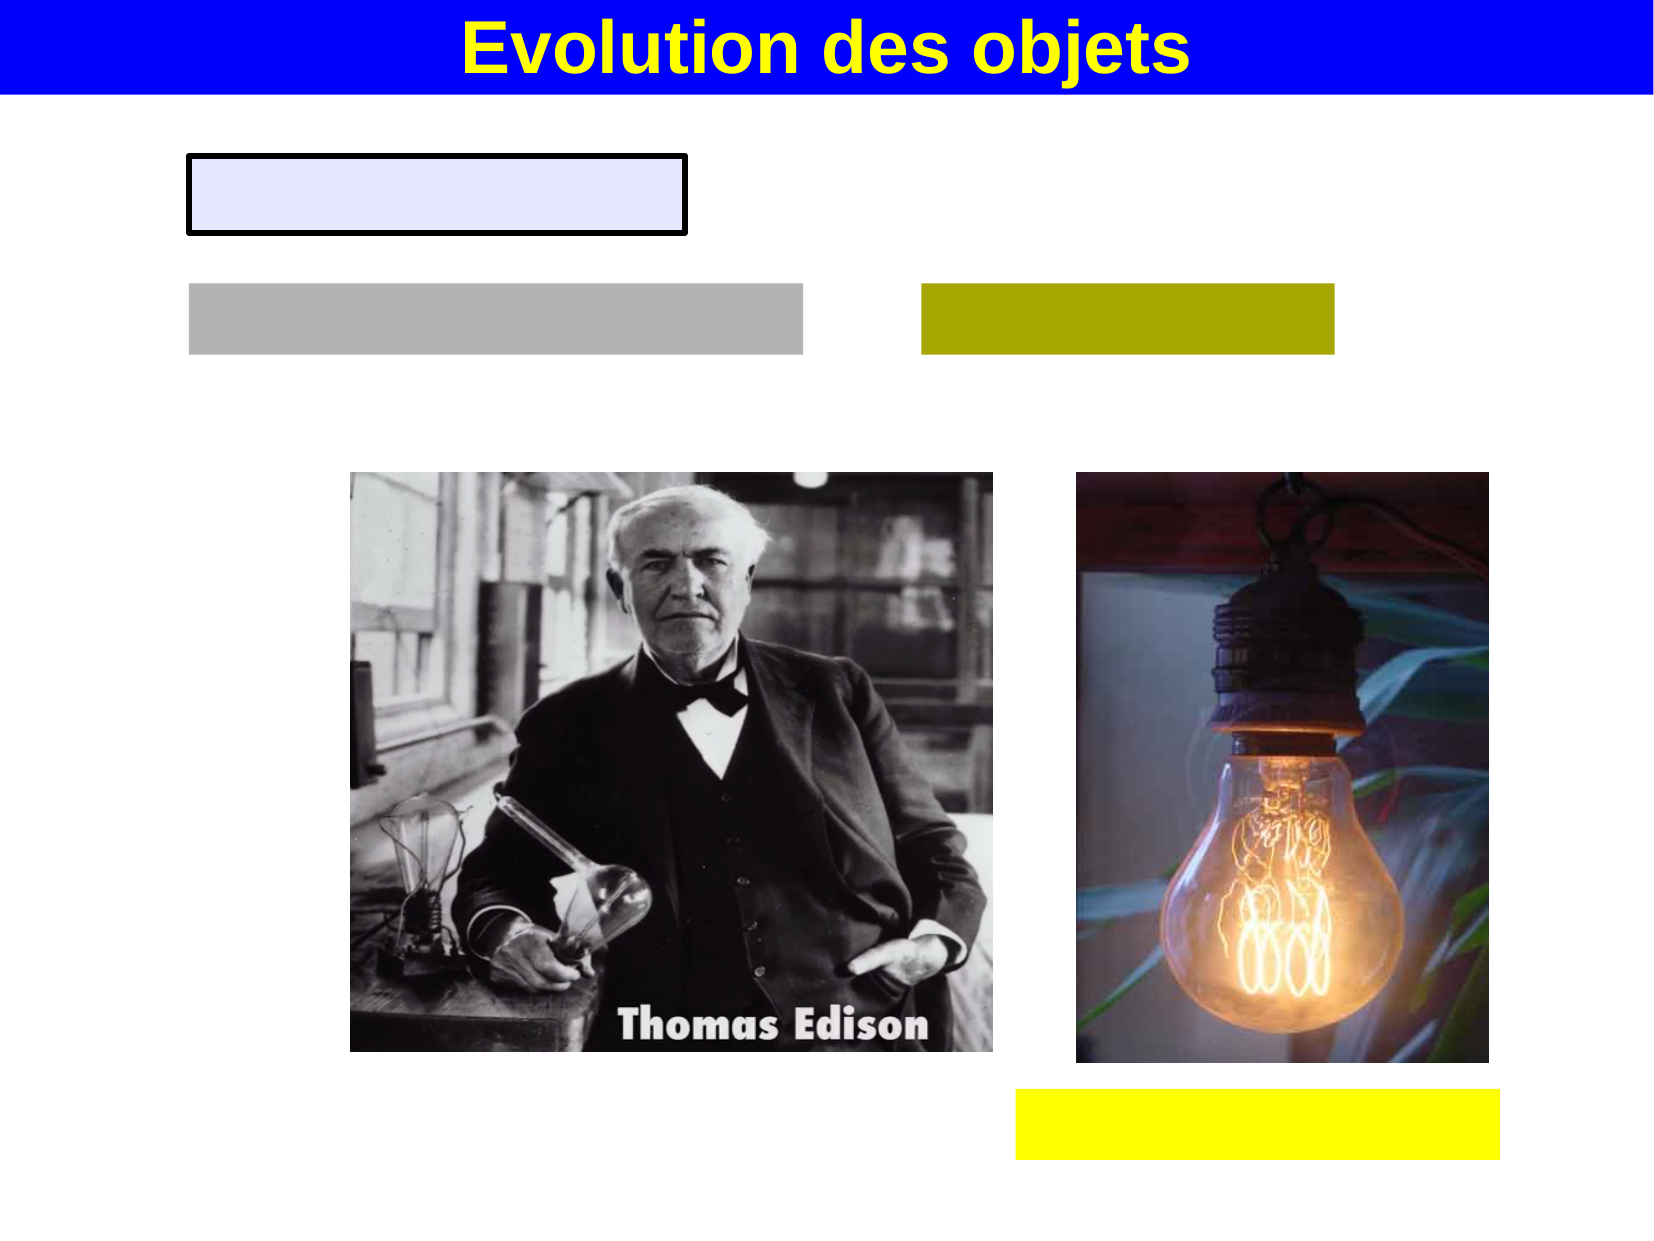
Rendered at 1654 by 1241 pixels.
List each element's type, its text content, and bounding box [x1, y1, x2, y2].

text_box [188, 155, 686, 233]
text_box [188, 283, 804, 355]
picture [1076, 472, 1489, 1063]
text_box [1015, 1088, 1501, 1160]
title Evolution des objets [0, 0, 1654, 95]
picture [350, 472, 993, 1052]
text_box [921, 283, 1335, 355]
